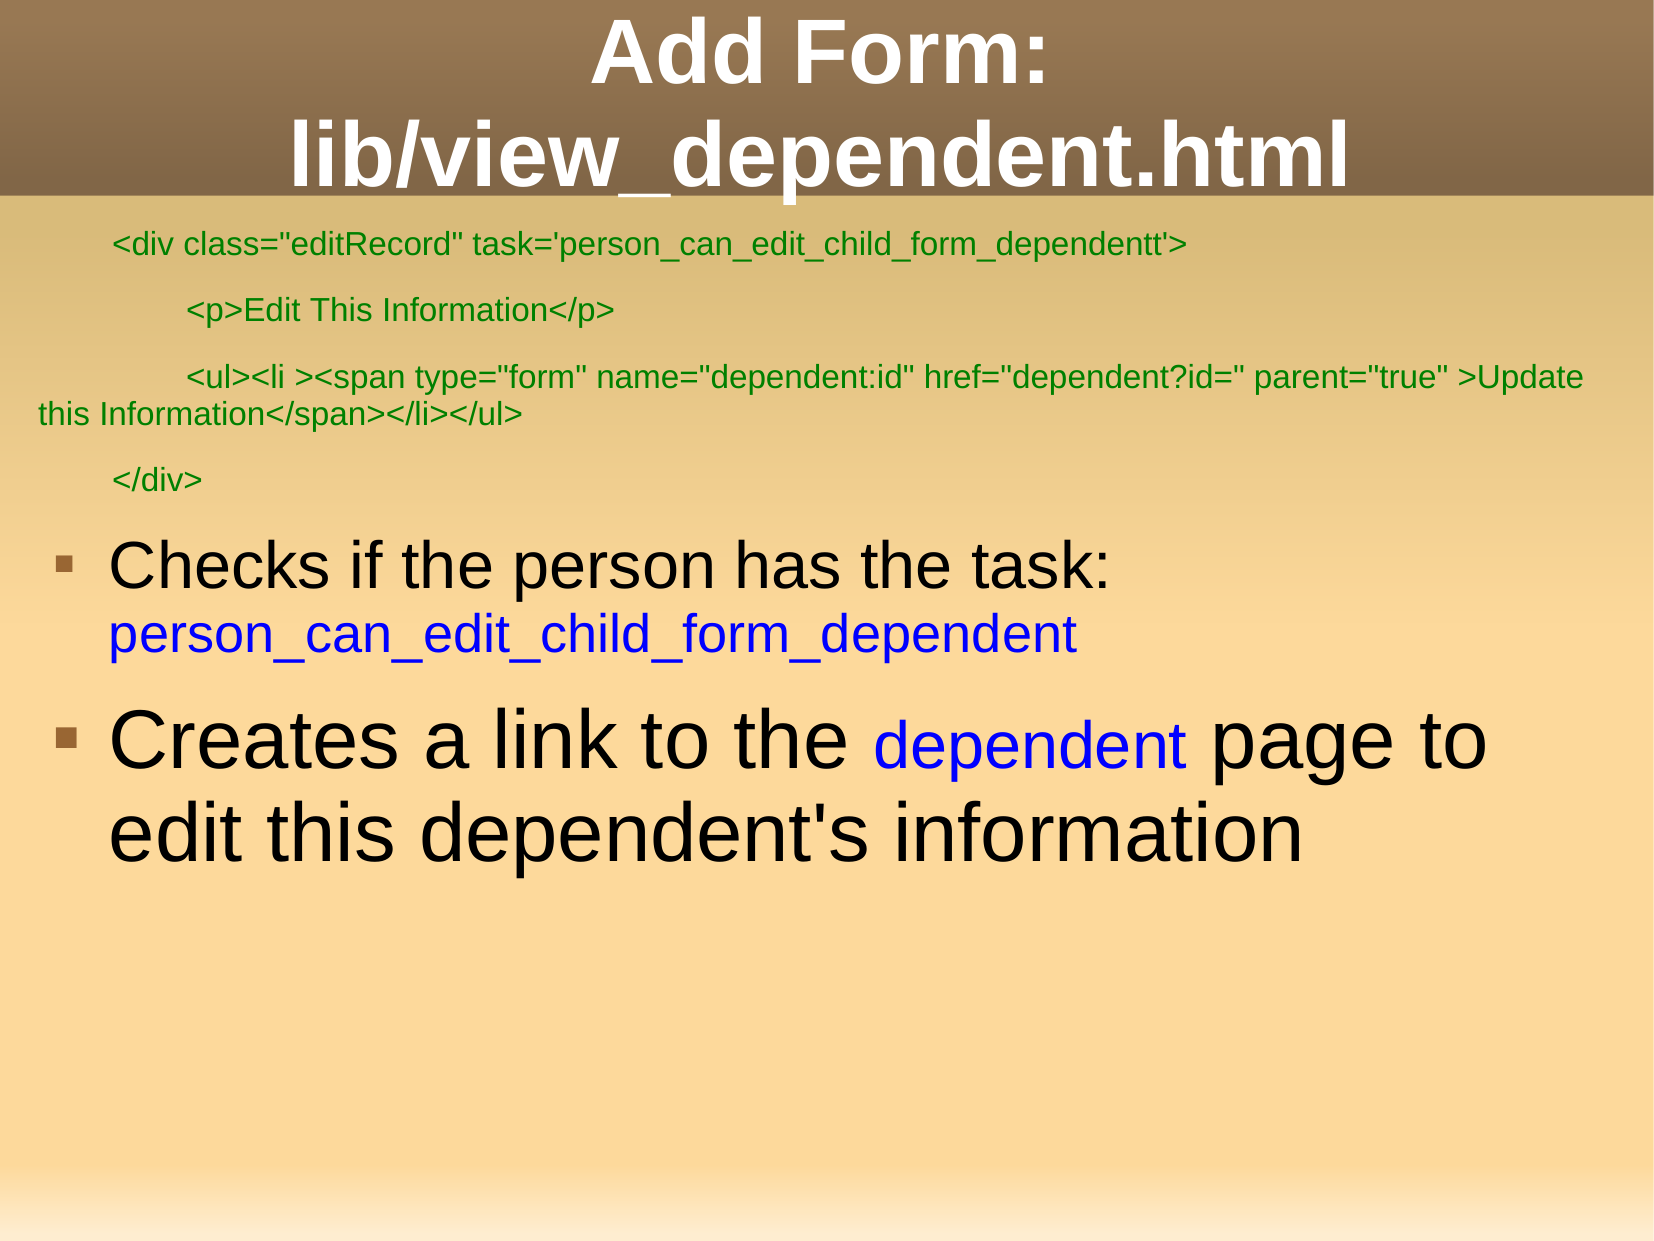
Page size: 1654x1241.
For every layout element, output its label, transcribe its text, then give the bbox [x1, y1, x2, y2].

picture [0, 0, 1654, 1241]
list <div class="editRecord" task='person_can_edit_child_form_dependentt'> <p>Edit This Information</p> <ul><li ><span type="form" name="dependent:id" href="dependent?id=" parent="true" >Update this Information</span></li></ul> </div> Checks if the person has the task: person_can_edit_child_form_dependent Creates a link to the dependent page to edit this dependent's information [38, 225, 1613, 1201]
title Add Form: lib/view_dependent.html [76, 1, 1565, 207]
